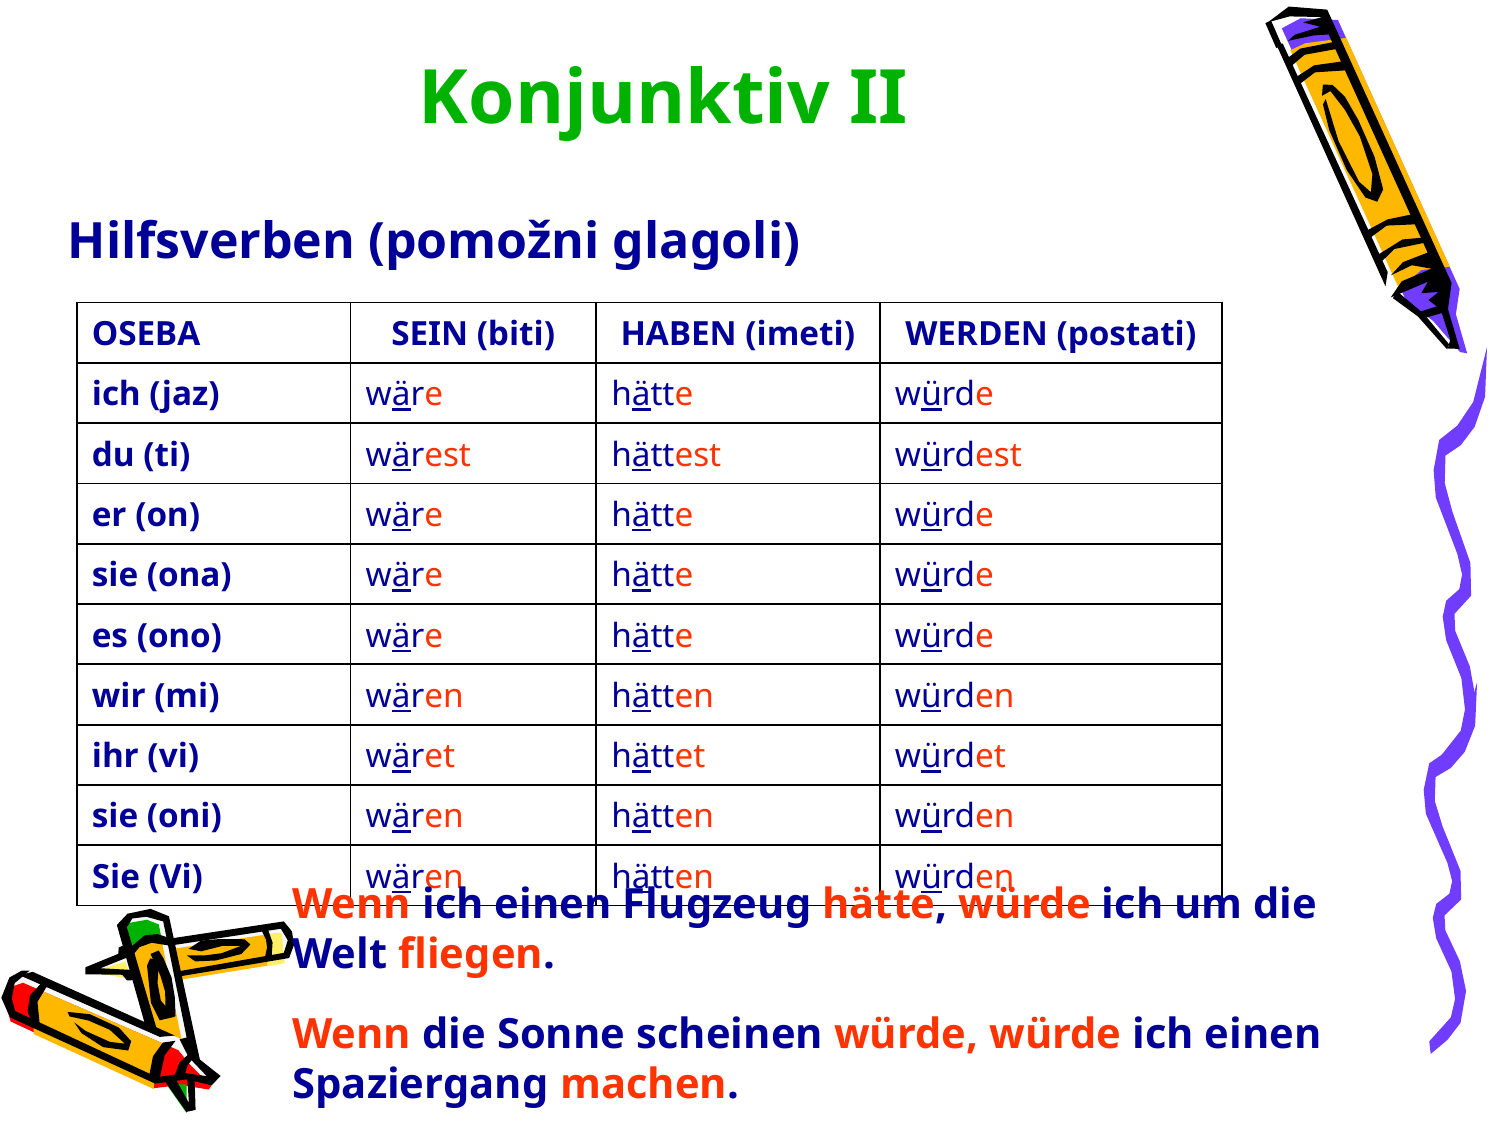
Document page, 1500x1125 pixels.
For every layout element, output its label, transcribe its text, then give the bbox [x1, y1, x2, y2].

table_cell hätte [597, 484, 879, 543]
table_cell ihr (vi) [78, 726, 350, 784]
table_cell er (on) [78, 484, 350, 543]
table_cell wir (mi) [78, 665, 350, 724]
table_cell würdet [881, 726, 1221, 784]
table_cell sie (ona) [78, 545, 350, 603]
text_box Wenn ich einen Flugzeug hätte, würde ich um die Welt fliegen. Wenn die Sonne scheinen würde, würde ich einen Spaziergang machen. [277, 869, 1377, 1125]
table_cell hätten [597, 846, 879, 869]
table_cell hättest [597, 424, 879, 483]
table_cell würde [881, 364, 1221, 422]
table_header HABEN (imeti) [597, 303, 879, 362]
table_header WERDEN (postati) [881, 303, 1221, 362]
title Konjunktiv II [100, 31, 1228, 146]
table_cell wären [351, 846, 595, 869]
table_cell würde [881, 545, 1221, 603]
table_cell du (ti) [78, 424, 350, 483]
table_cell hätten [597, 786, 879, 844]
table_cell wäre [351, 364, 595, 422]
table_cell wären [351, 786, 595, 844]
table_cell hätte [597, 605, 879, 663]
table_cell wäre [351, 545, 595, 603]
table_cell sie (oni) [78, 786, 350, 844]
table_cell hätten [597, 665, 879, 724]
table_cell hätte [597, 545, 879, 603]
table_cell wärest [351, 424, 595, 483]
table_cell wäret [351, 726, 595, 784]
table_cell würde [881, 484, 1221, 543]
table_header OSEBA [78, 303, 350, 362]
table_cell ich (jaz) [78, 364, 350, 422]
table_cell wäre [351, 484, 595, 543]
table_cell würden [881, 846, 1221, 869]
table_cell hättet [597, 726, 879, 784]
table_cell wäre [351, 605, 595, 663]
table_cell würden [881, 786, 1221, 844]
table_header SEIN (biti) [351, 303, 595, 362]
table_cell es (ono) [78, 605, 350, 663]
table_cell würden [881, 665, 1221, 724]
table_cell hätte [597, 364, 879, 422]
table_cell würde [881, 605, 1221, 663]
text_box Hilfsverben (pomožni glagoli) [53, 208, 821, 276]
table_cell wären [351, 665, 595, 724]
table_cell Sie (Vi) [78, 846, 350, 905]
table_cell würdest [881, 424, 1221, 483]
